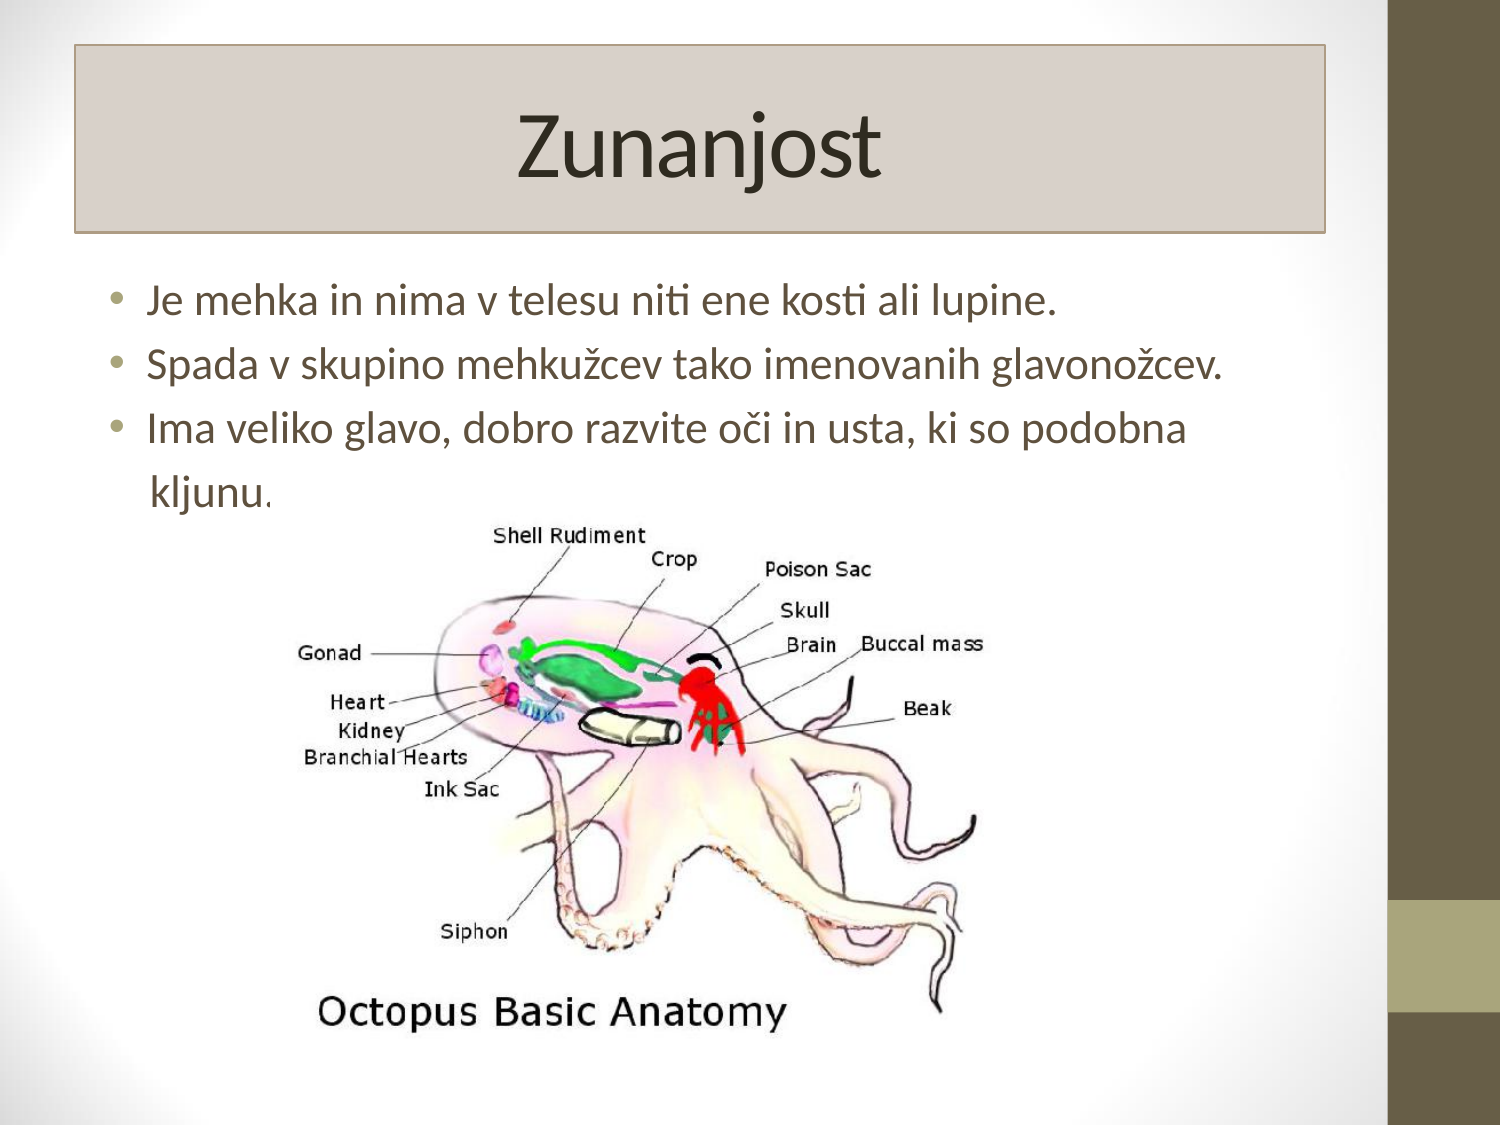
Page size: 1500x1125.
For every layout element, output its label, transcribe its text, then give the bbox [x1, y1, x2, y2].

title Zunanjost [75, 45, 1325, 233]
list Je mehka in nima v telesu niti ene kosti ali lupine. Spada v skupino mehkužcev tako imenovanih glavonožcev. Ima veliko glavo, dobro razvite oči in usta, ki so podobna kljunu. [75, 262, 1325, 1050]
picture [0, 0, 1387, 1125]
